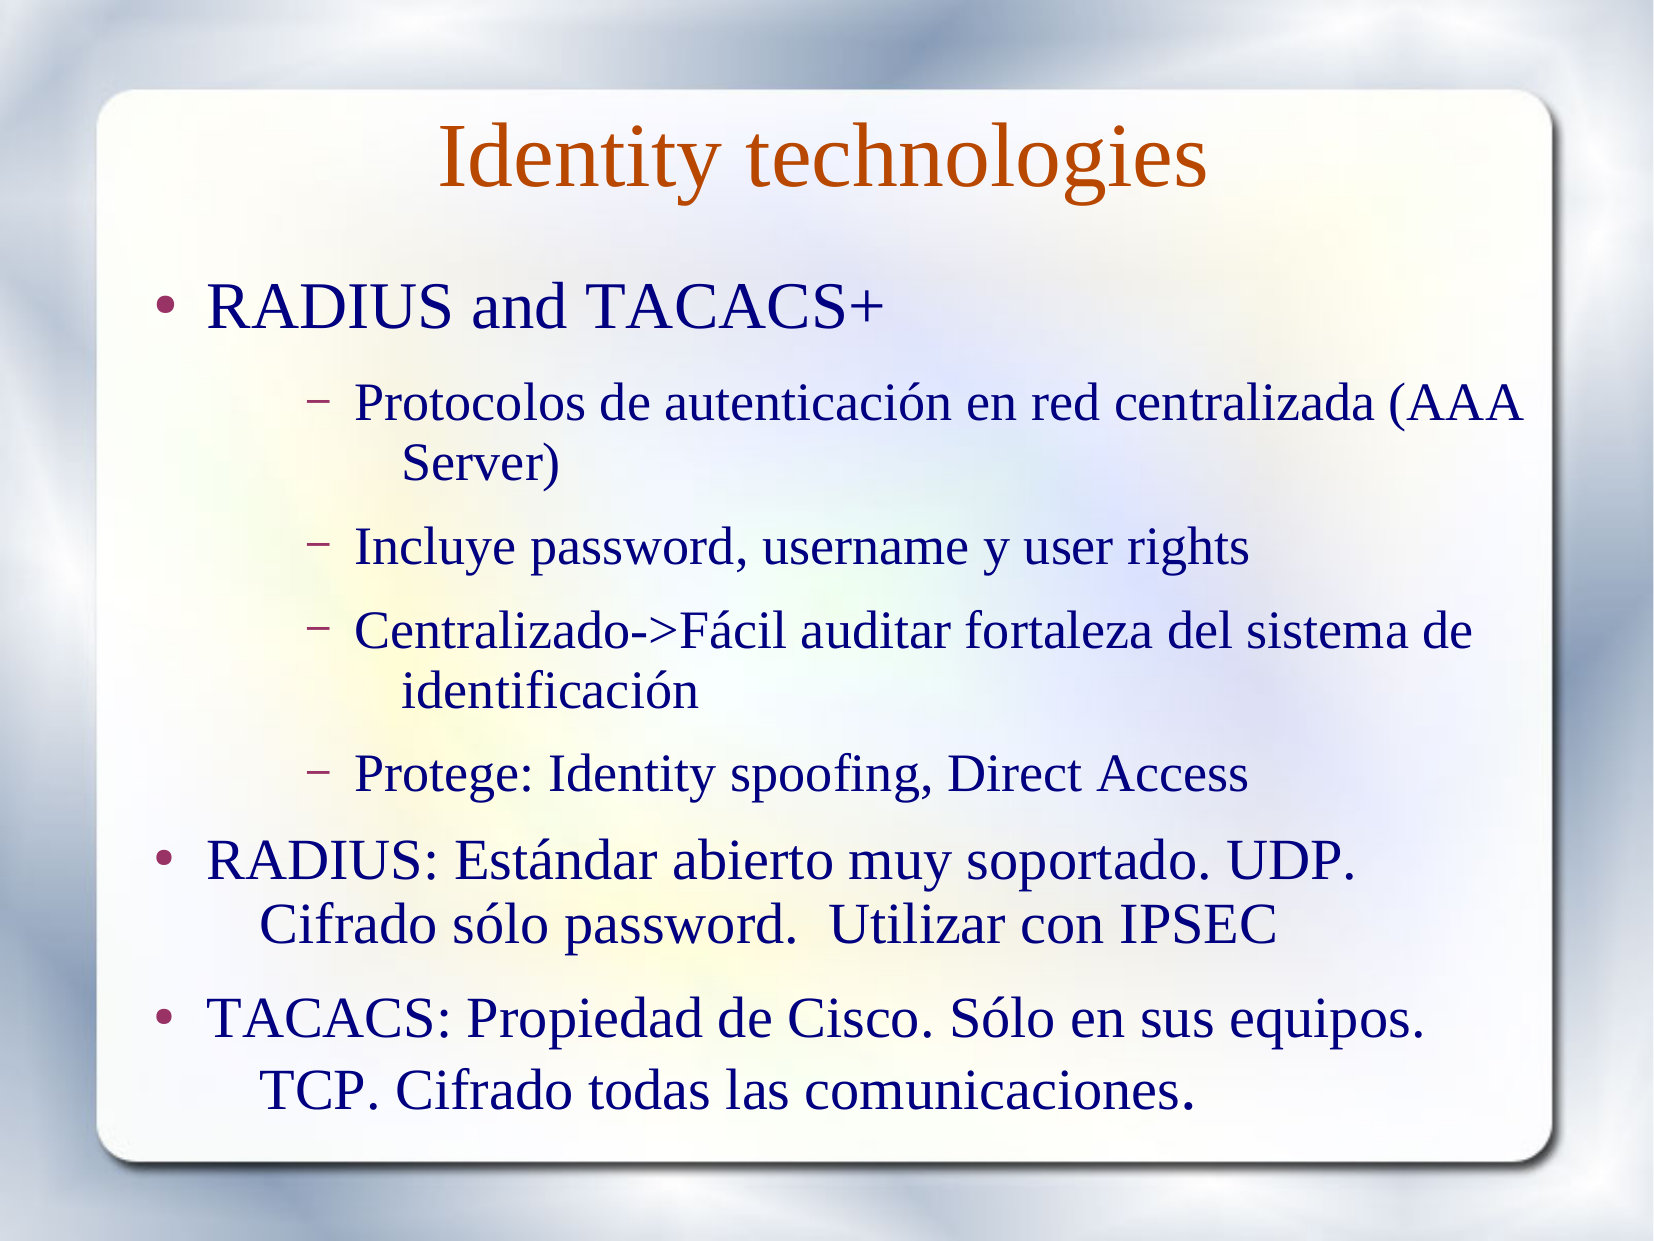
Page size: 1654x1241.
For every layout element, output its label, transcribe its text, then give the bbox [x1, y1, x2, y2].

list RADIUS and TACACS+ Protocolos de autenticación en red centralizada (AAA Server) Incluye password, username y user rights Centralizado->Fácil auditar fortaleza del sistema de identificación Protege: Identity spoofing, Direct Access RADIUS: Estándar abierto muy soportado. UDP. Cifrado sólo password. Utilizar con IPSEC TACACS: Propiedad de Cisco. Sólo en sus equipos. TCP. Cifrado todas las comunicaciones. [118, 269, 1531, 1228]
title Identity technologies [118, 105, 1531, 207]
picture [0, 0, 1654, 1241]
